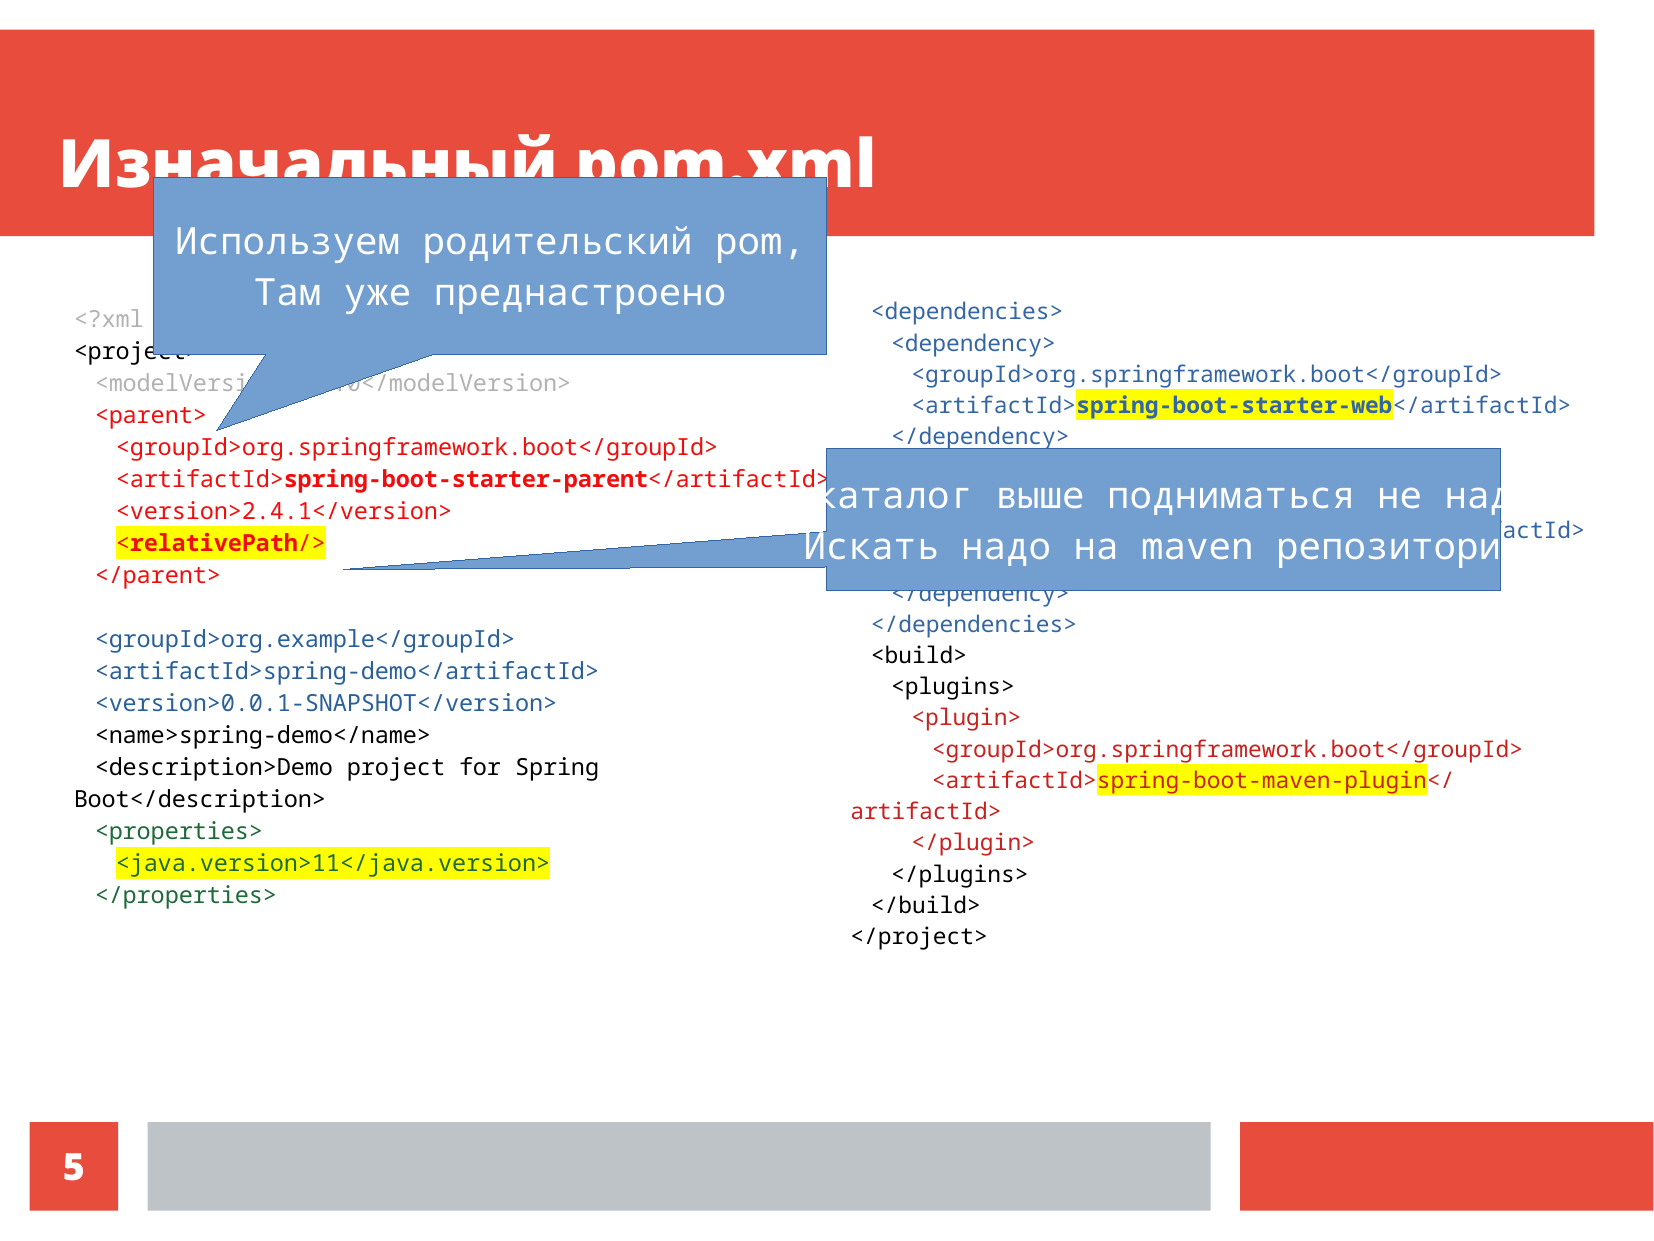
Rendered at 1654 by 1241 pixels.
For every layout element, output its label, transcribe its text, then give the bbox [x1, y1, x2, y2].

text_box <?xml version="1.0" encoding="UTF-8"?> <project> <modelVersion>4.0.0</modelVersion> <parent> <groupId>org.springframework.boot</groupId> <artifactId>spring-boot-starter-parent</artifactId> <version>2.4.1</version> <relativePath/> </parent> <groupId>org.example</groupId> <artifactId>spring-demo</artifactId> <version>0.0.1-SNAPSHOT</version> <name>spring-demo</name> <description>Demo project for Spring Boot</description> <properties> <java.version>11</java.version> </properties> [59, 295, 850, 957]
title Изначальный pom.xml [59, 59, 1595, 207]
text_box Используем родительский pom, Там уже преднастроено [153, 177, 827, 431]
text_box В каталог выше подниматься не надо, Искать надо на maven репозитории [343, 448, 1501, 591]
text_box <dependencies> <dependency> <groupId>org.springframework.boot</groupId> <artifactId>spring-boot-starter-web</artifactId> </dependency> <dependency> <groupId>org.springframework.boot</groupId> <artifactId>spring-boot-starter-test</artifactId> <scope>test</scope> </dependency> </dependencies> <build> <plugins> <plugin> <groupId>org.springframework.boot</groupId> <artifactId>spring-boot-maven-plugin</artifactId> </plugin> </plugins> </build> </project> [850, 295, 1595, 969]
